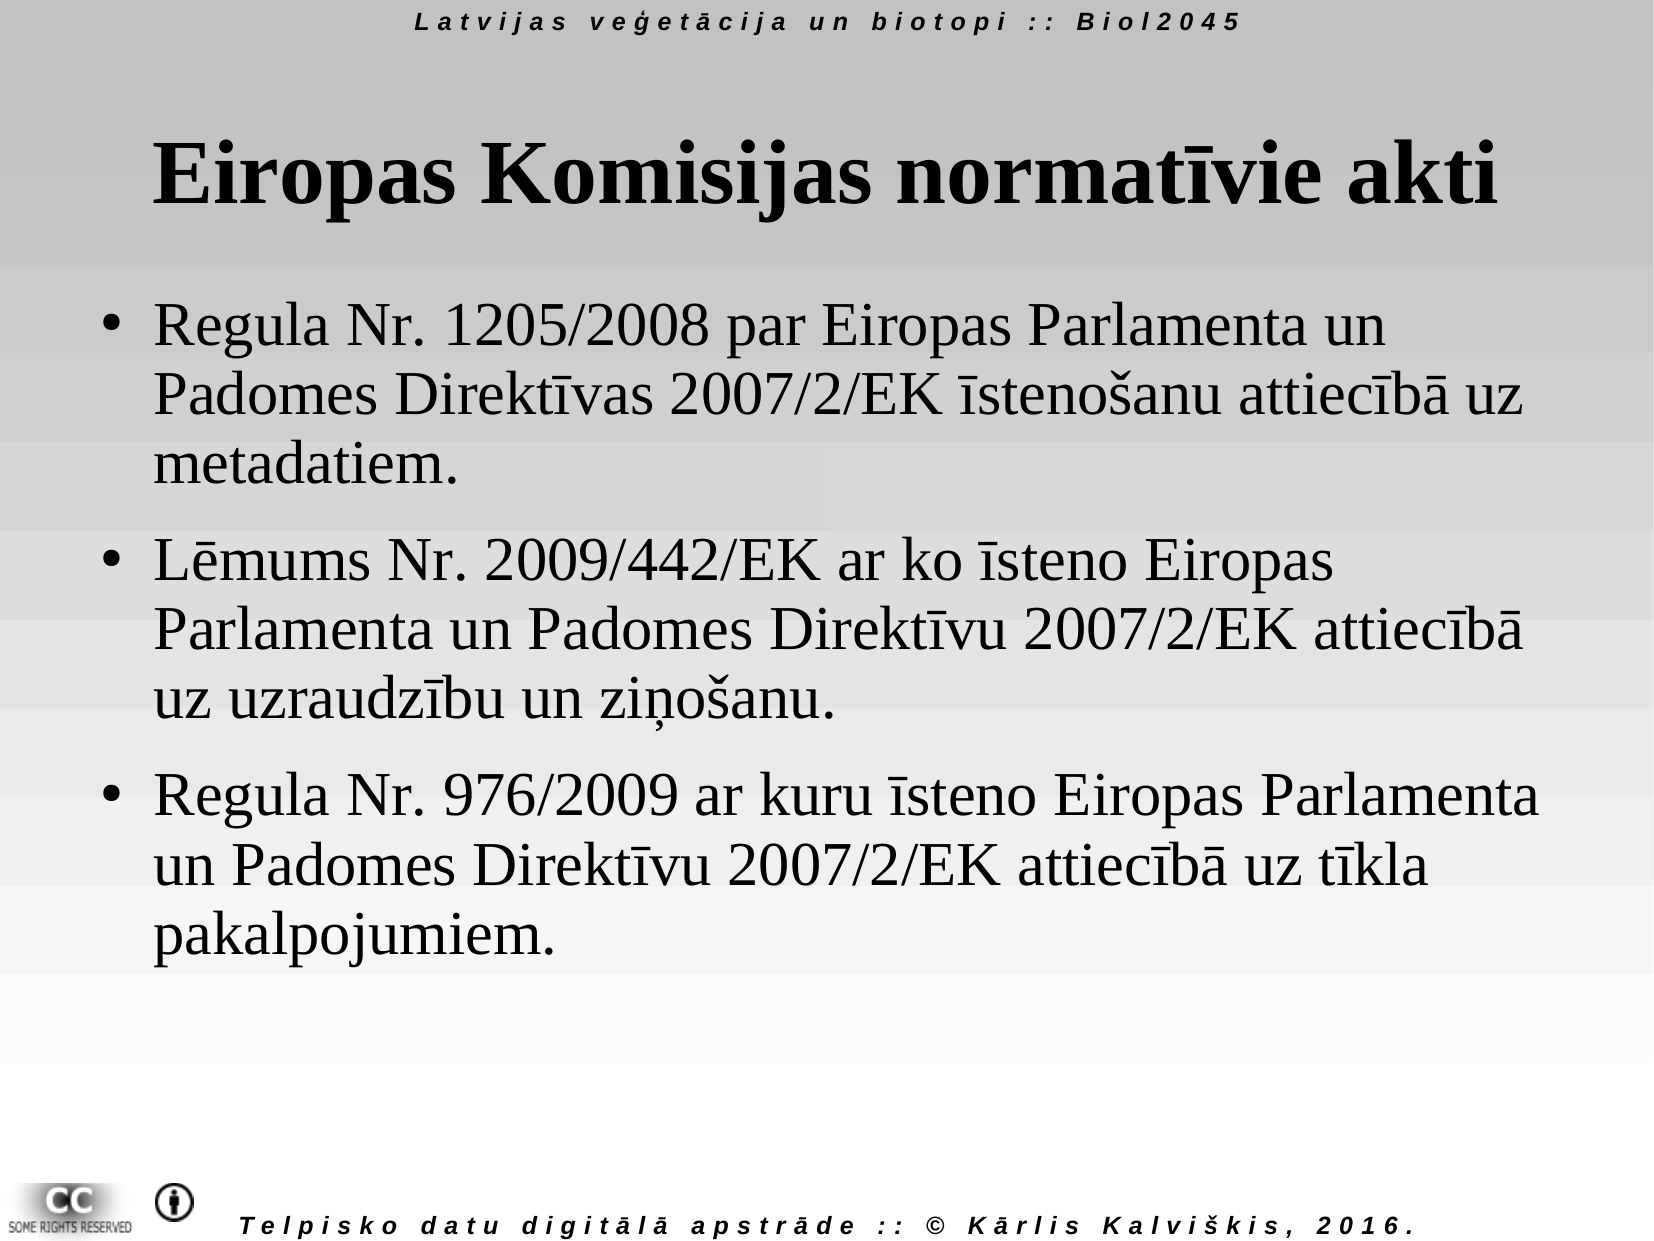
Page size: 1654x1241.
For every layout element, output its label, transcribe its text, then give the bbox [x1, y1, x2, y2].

picture [0, 0, 1654, 1241]
title Eiropas Komisijas normatīvie akti [29, 49, 1625, 296]
list Regula Nr. 1205/2008 par Eiropas Parlamenta un Padomes Direktīvas 2007/2/EK īstenošanu attiecībā uz metadatiem. Lēmums Nr. 2009/442/EK ar ko īsteno Eiropas Parlamenta un Padomes Direktīvu 2007/2/EK attiecībā uz uzraudzību un ziņošanu. Regula Nr. 976/2009 ar kuru īsteno Eiropas Parlamenta un Padomes Direktīvu 2007/2/EK attiecībā uz tīkla pakalpojumiem. [82, 289, 1571, 1098]
